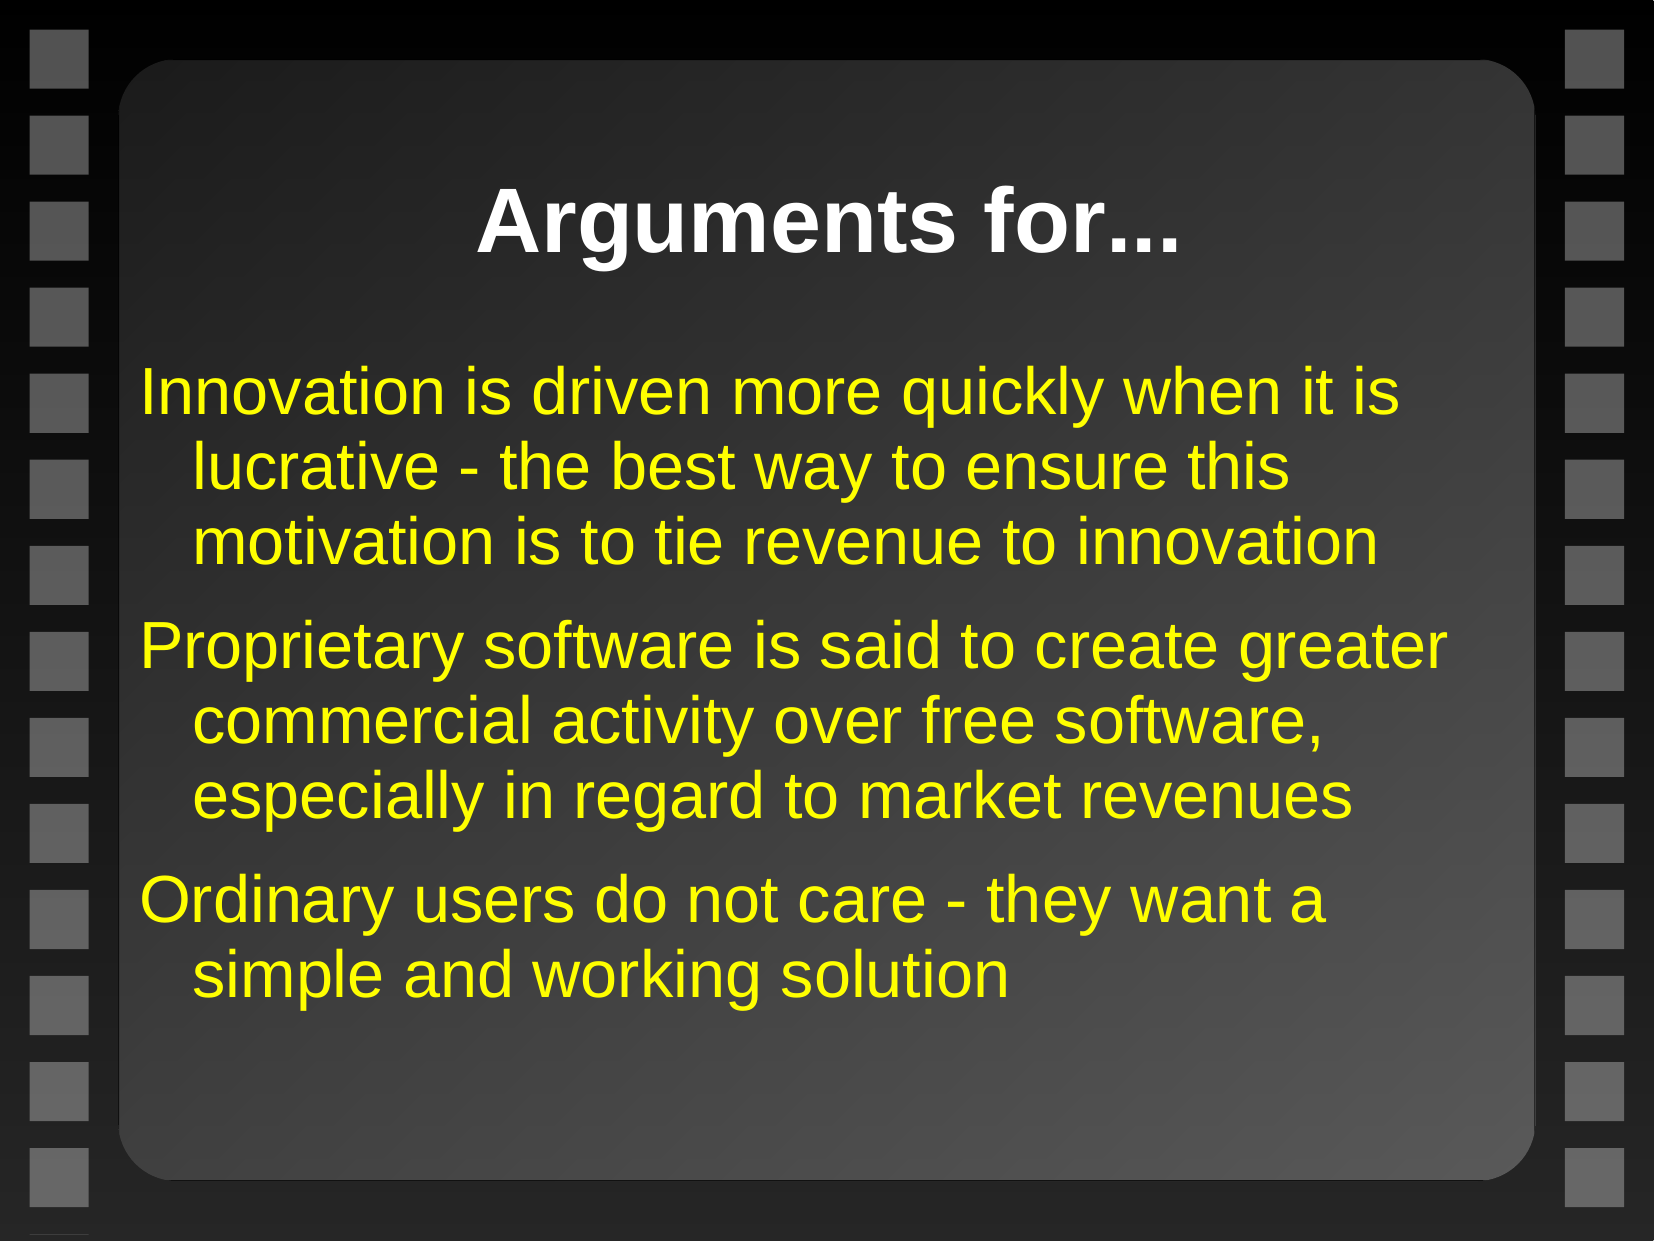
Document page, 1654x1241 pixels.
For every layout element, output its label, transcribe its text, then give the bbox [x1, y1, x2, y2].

list Innovation is driven more quickly when it is lucrative - the best way to ensure this motivation is to tie revenue to innovation Proprietary software is said to create greater commercial activity over free software, especially in regard to market revenues Ordinary users do not care - they want a simple and working solution [121, 354, 1534, 1127]
title Arguments for... [123, 117, 1536, 325]
